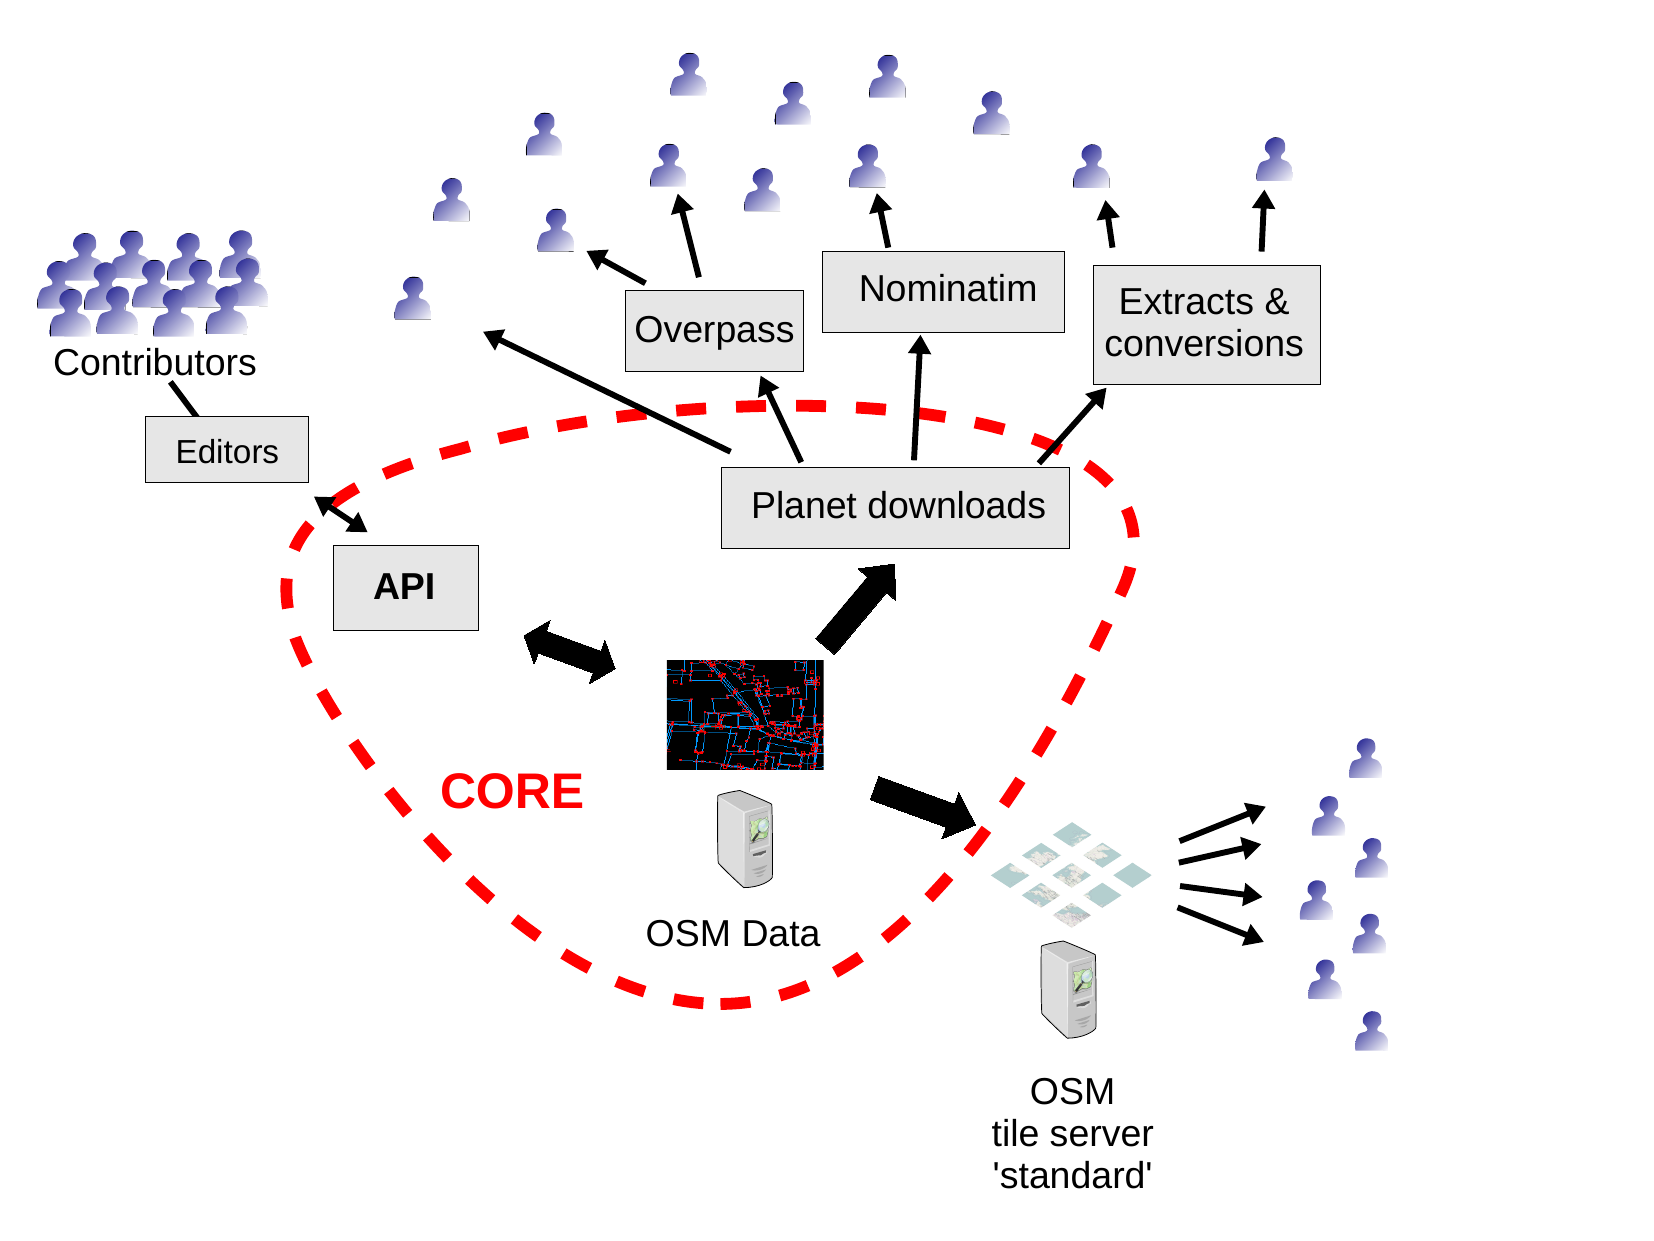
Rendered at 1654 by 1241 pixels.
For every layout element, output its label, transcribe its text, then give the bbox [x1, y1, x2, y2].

text_box [822, 251, 1065, 333]
list OSM Data [619, 912, 847, 1056]
picture [989, 819, 1155, 933]
text_box [973, 91, 1010, 135]
list Editors [146, 434, 309, 488]
text_box [1073, 144, 1110, 188]
text_box CORE [425, 755, 603, 827]
text_box [1299, 880, 1333, 920]
text_box [650, 143, 687, 187]
text_box [1355, 838, 1389, 878]
text_box [433, 178, 470, 222]
picture [716, 789, 774, 889]
text_box [1256, 137, 1293, 181]
text_box [394, 276, 431, 320]
text_box [870, 776, 976, 839]
text_box [1093, 265, 1321, 385]
picture [666, 660, 824, 770]
list Nominatim [839, 267, 1057, 398]
text_box [1355, 1011, 1389, 1051]
text_box [1352, 913, 1386, 954]
list OSM tile server 'standard' [973, 1070, 1173, 1213]
text_box [333, 545, 479, 631]
list API [351, 565, 458, 617]
picture [1040, 939, 1098, 1040]
text_box [670, 52, 707, 96]
text_box [774, 81, 811, 125]
text_box [37, 230, 268, 337]
list Extracts & conversions [1095, 280, 1313, 365]
text_box [145, 416, 309, 483]
list Overpass [614, 308, 815, 374]
text_box [525, 112, 563, 156]
list Planet downloads [744, 484, 1054, 615]
text_box [537, 208, 574, 252]
text_box [1311, 796, 1346, 836]
text_box [1308, 959, 1342, 1000]
text_box [849, 144, 886, 188]
text_box [815, 615, 868, 655]
text_box [524, 620, 616, 684]
text_box [625, 290, 804, 308]
text_box [869, 54, 906, 98]
text_box [721, 467, 1070, 549]
text_box [744, 168, 781, 212]
text_box [1349, 738, 1383, 778]
list Contributors [51, 341, 259, 423]
